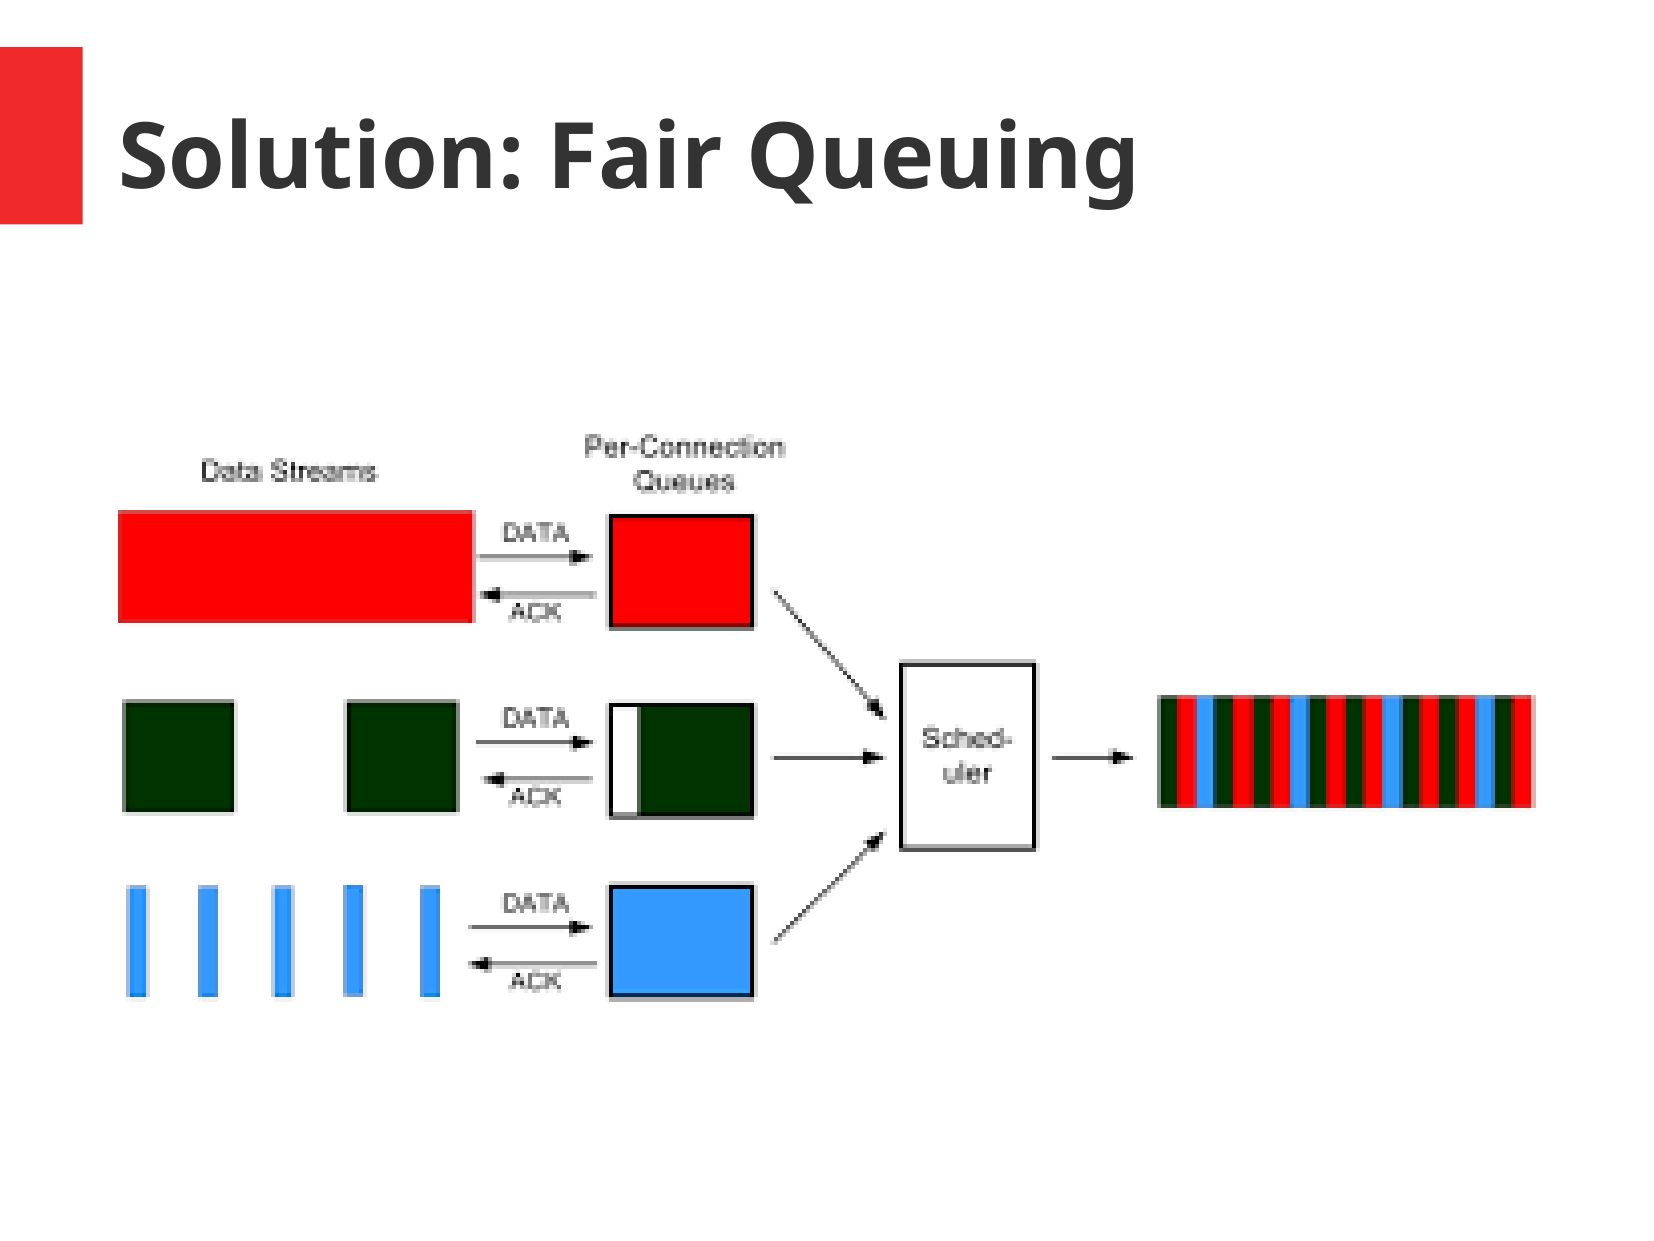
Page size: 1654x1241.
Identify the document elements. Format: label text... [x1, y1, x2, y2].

title Solution: Fair Queuing [118, 49, 1571, 257]
picture [118, 426, 1536, 1002]
